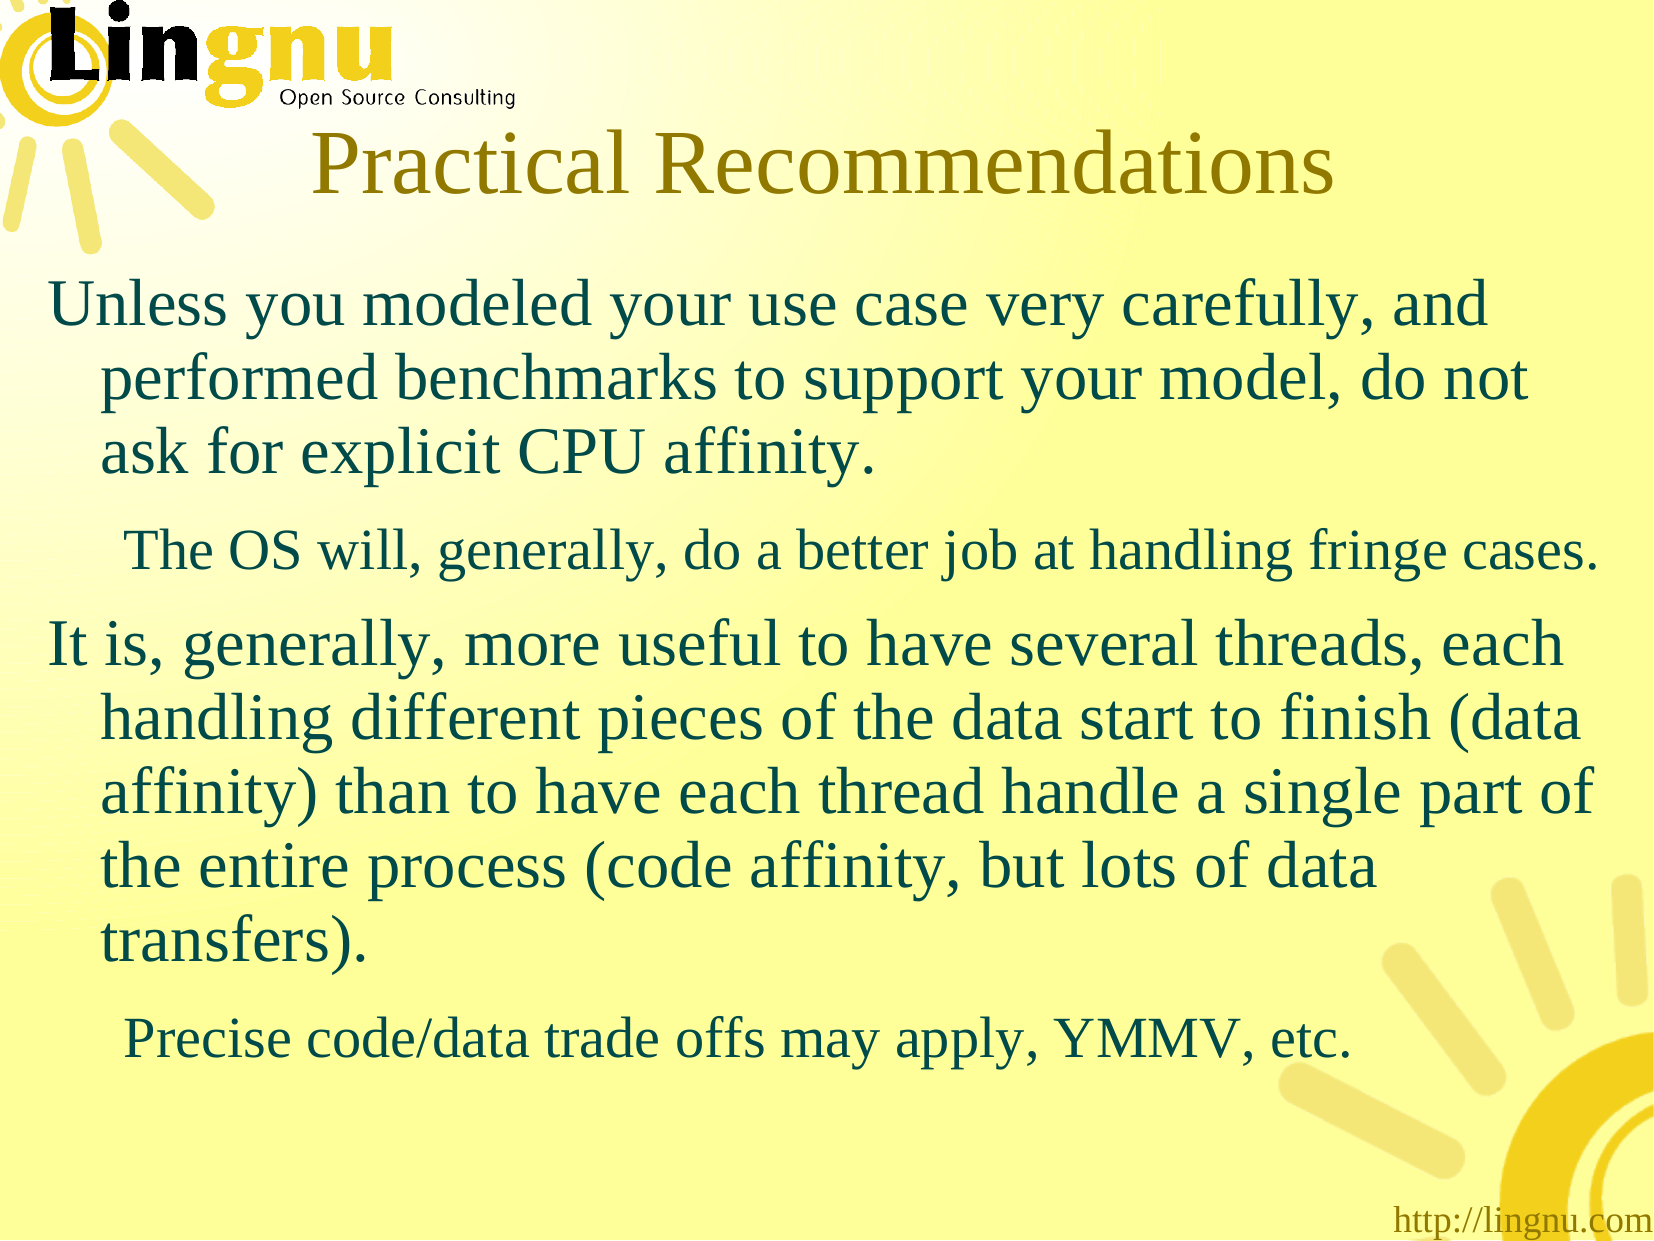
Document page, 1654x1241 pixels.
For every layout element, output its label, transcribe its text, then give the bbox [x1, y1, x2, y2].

title Practical Recommendations [118, 58, 1531, 265]
list Unless you modeled your use case very carefully, and performed benchmarks to support your model, do not ask for explicit CPU affinity. The OS will, generally, do a better job at handling fringe cases. It is, generally, more useful to have several threads, each handling different pieces of the data start to finish (data affinity) than to have each thread handle a single part of the entire process (code affinity, but lots of data transfers). Precise code/data trade offs may apply, YMMV, etc. [29, 265, 1625, 1211]
picture [0, 0, 516, 256]
picture [1256, 871, 1654, 1241]
